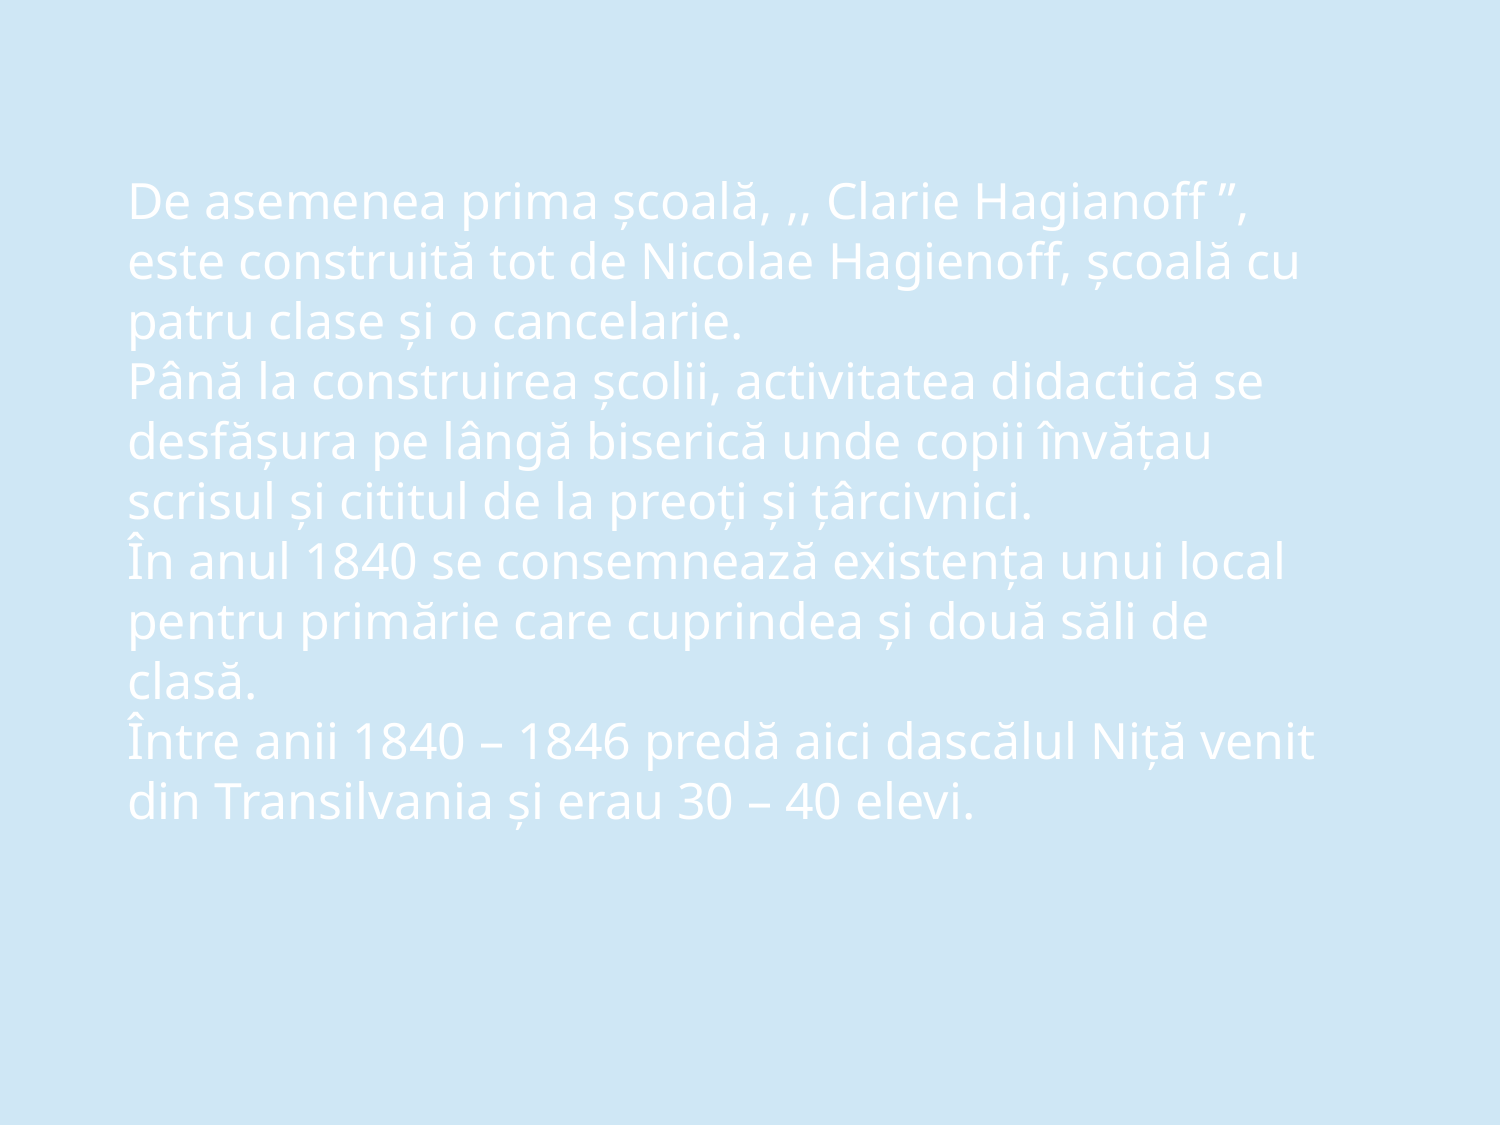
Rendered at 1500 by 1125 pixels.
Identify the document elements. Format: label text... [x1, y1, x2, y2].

text_box De asemenea prima şcoală, ,, Clarie Hagianoff ”, este construită tot de Nicolae Hagienoff, şcoală cu patru clase şi o cancelarie. Până la construirea şcolii, activitatea didactică se desfăşura pe lângă biserică unde copii învăţau scrisul şi cititul de la preoţi şi ţârcivnici. În anul 1840 se consemnează existenţa unui local pentru primărie care cuprindea şi două săli de clasă. Între anii 1840 – 1846 predă aici dascălul Niţă venit din Transilvania şi erau 30 – 40 elevi. [112, 162, 1350, 838]
